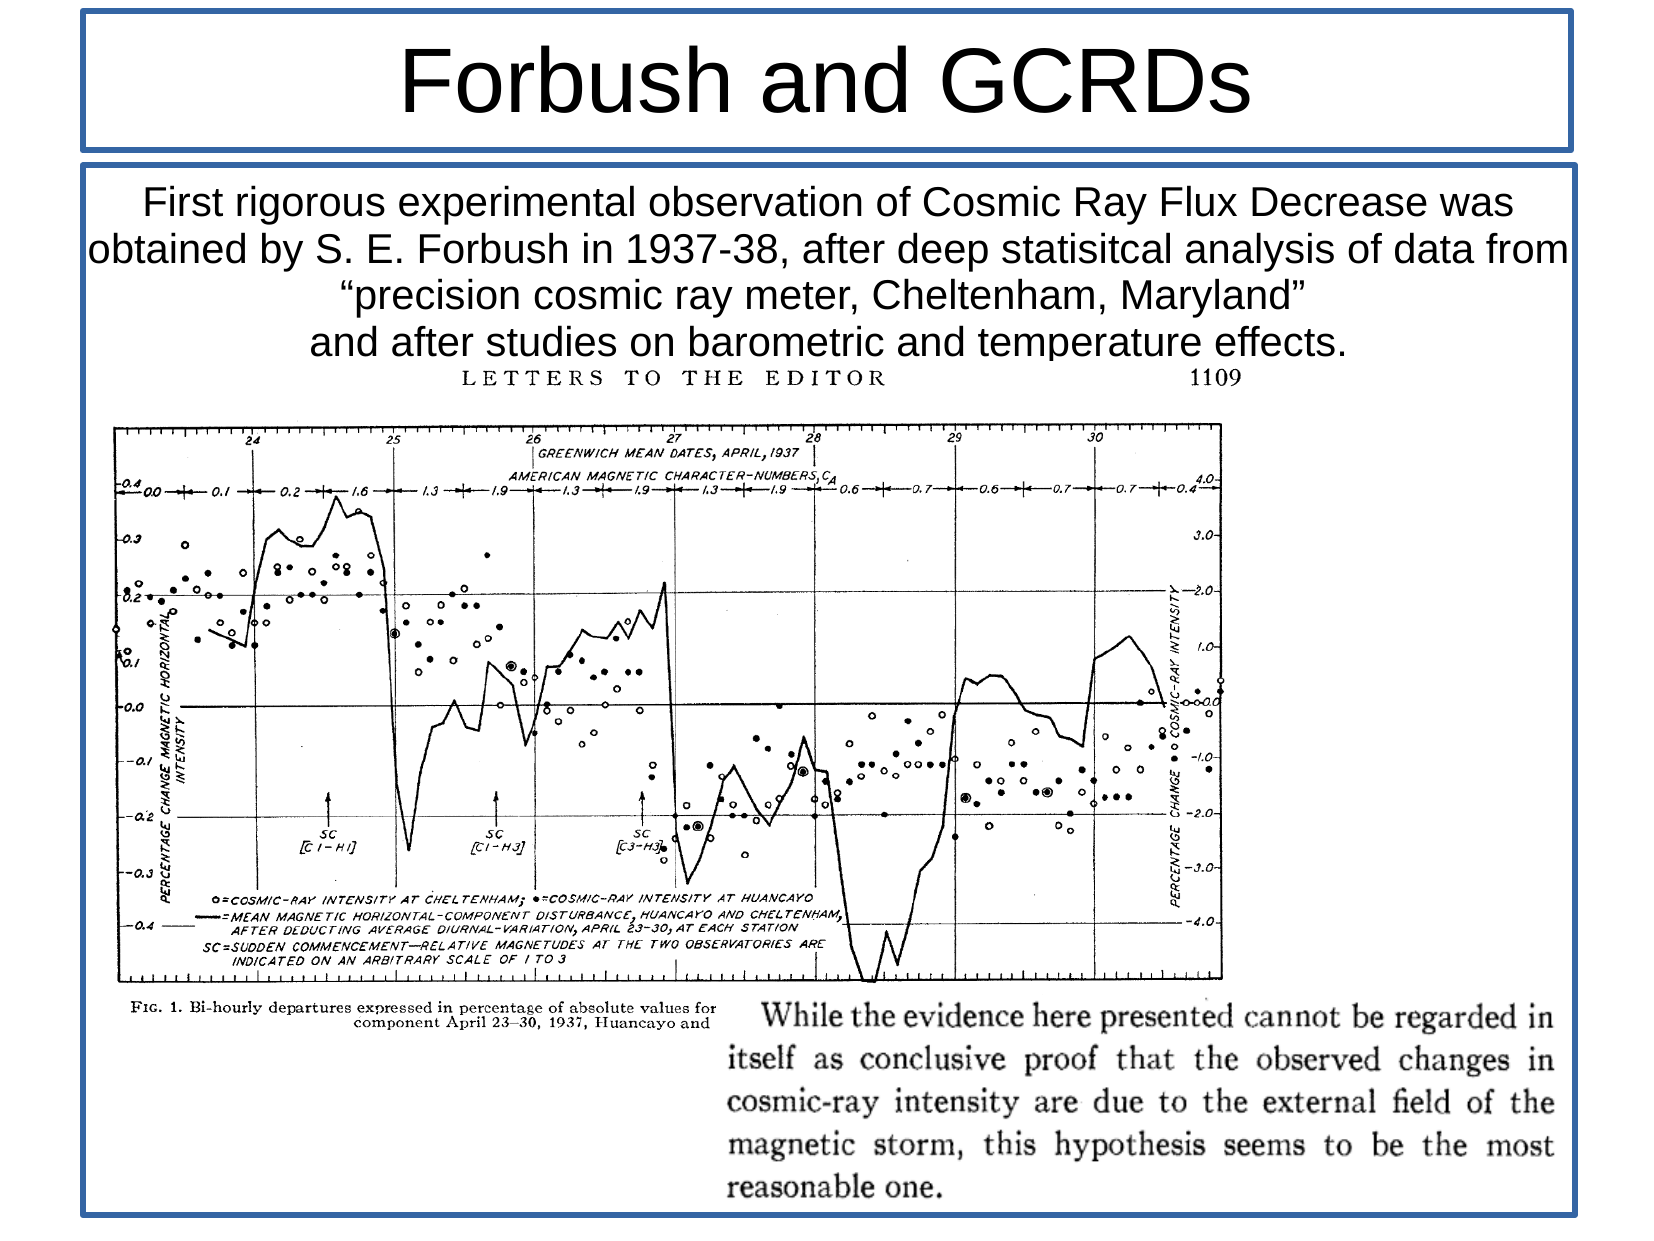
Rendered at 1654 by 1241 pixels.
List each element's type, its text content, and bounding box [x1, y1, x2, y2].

picture [105, 361, 1572, 1204]
title Forbush and GCRDs [82, 10, 1571, 151]
title First rigorous experimental observation of Cosmic Ray Flux Decrease was obtained by S. E. Forbush in 1937-38, after deep statisitcal analysis of data from “precision cosmic ray meter, Cheltenham, Maryland” and after studies on barometric and temperature effects. [82, 165, 1576, 1216]
